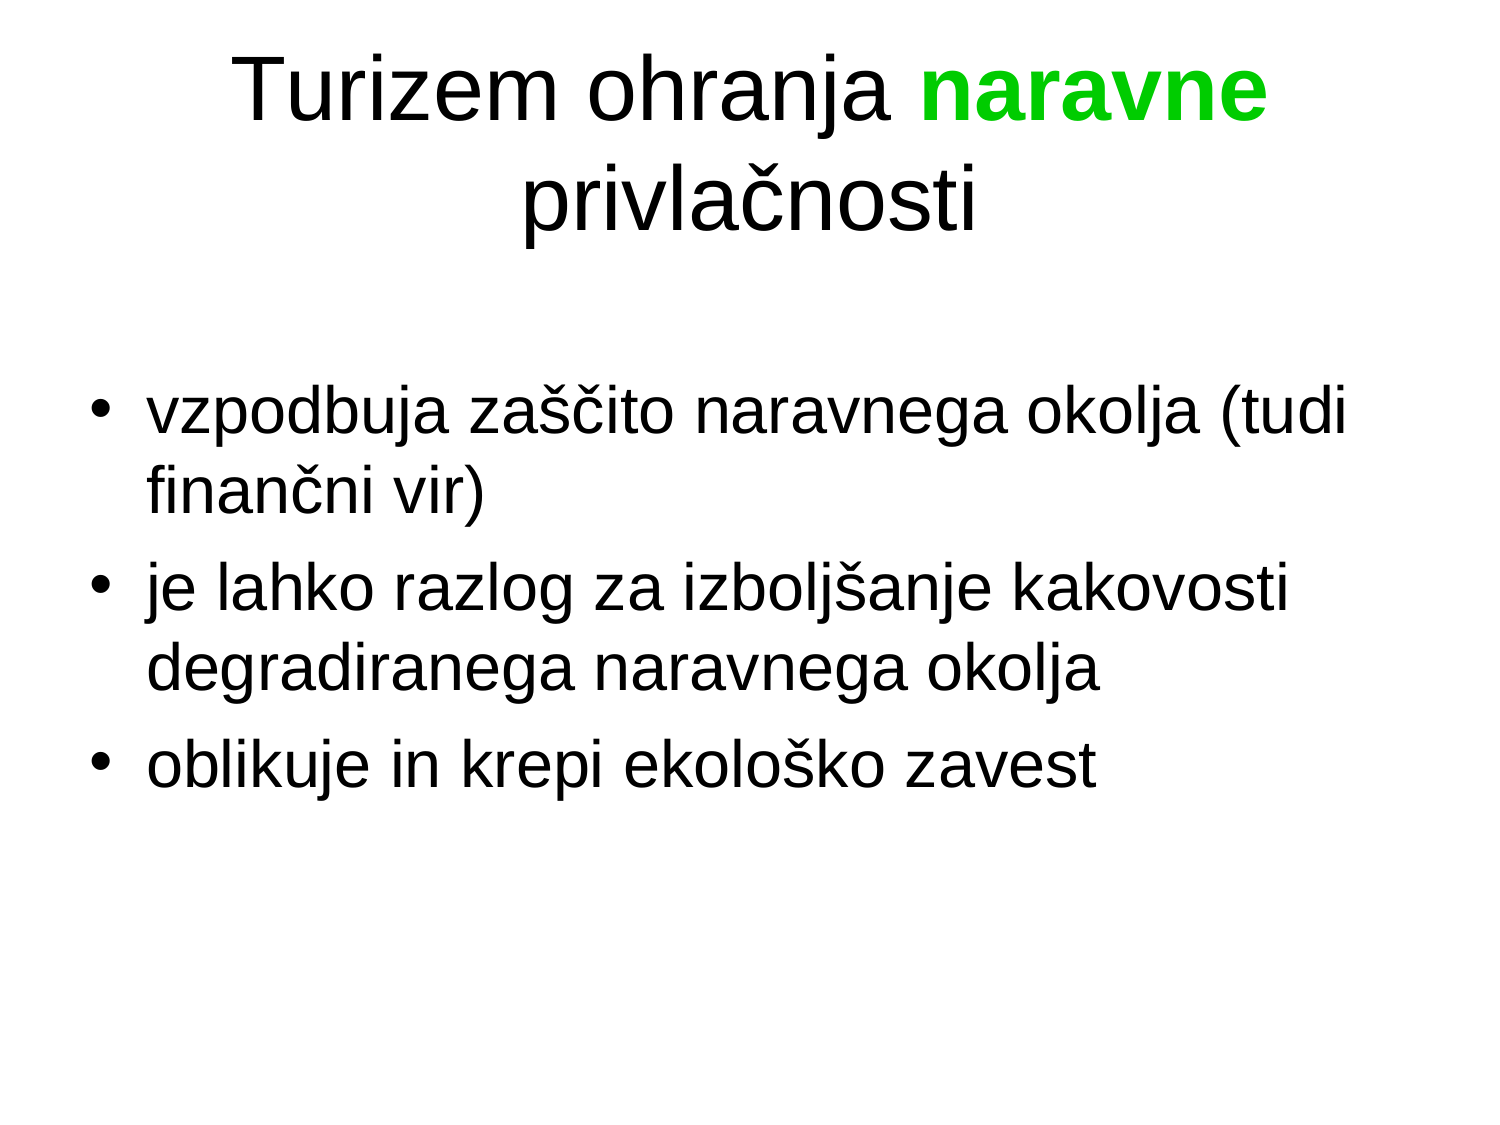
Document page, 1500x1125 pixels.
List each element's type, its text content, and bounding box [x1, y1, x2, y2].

title Turizem ohranja naravne privlačnosti [75, 21, 1426, 257]
list vzpodbuja zaščito naravnega okolja (tudi finančni vir) je lahko razlog za izboljšanje kakovosti degradiranega naravnega okolja oblikuje in krepi ekološko zavest [75, 262, 1426, 1006]
